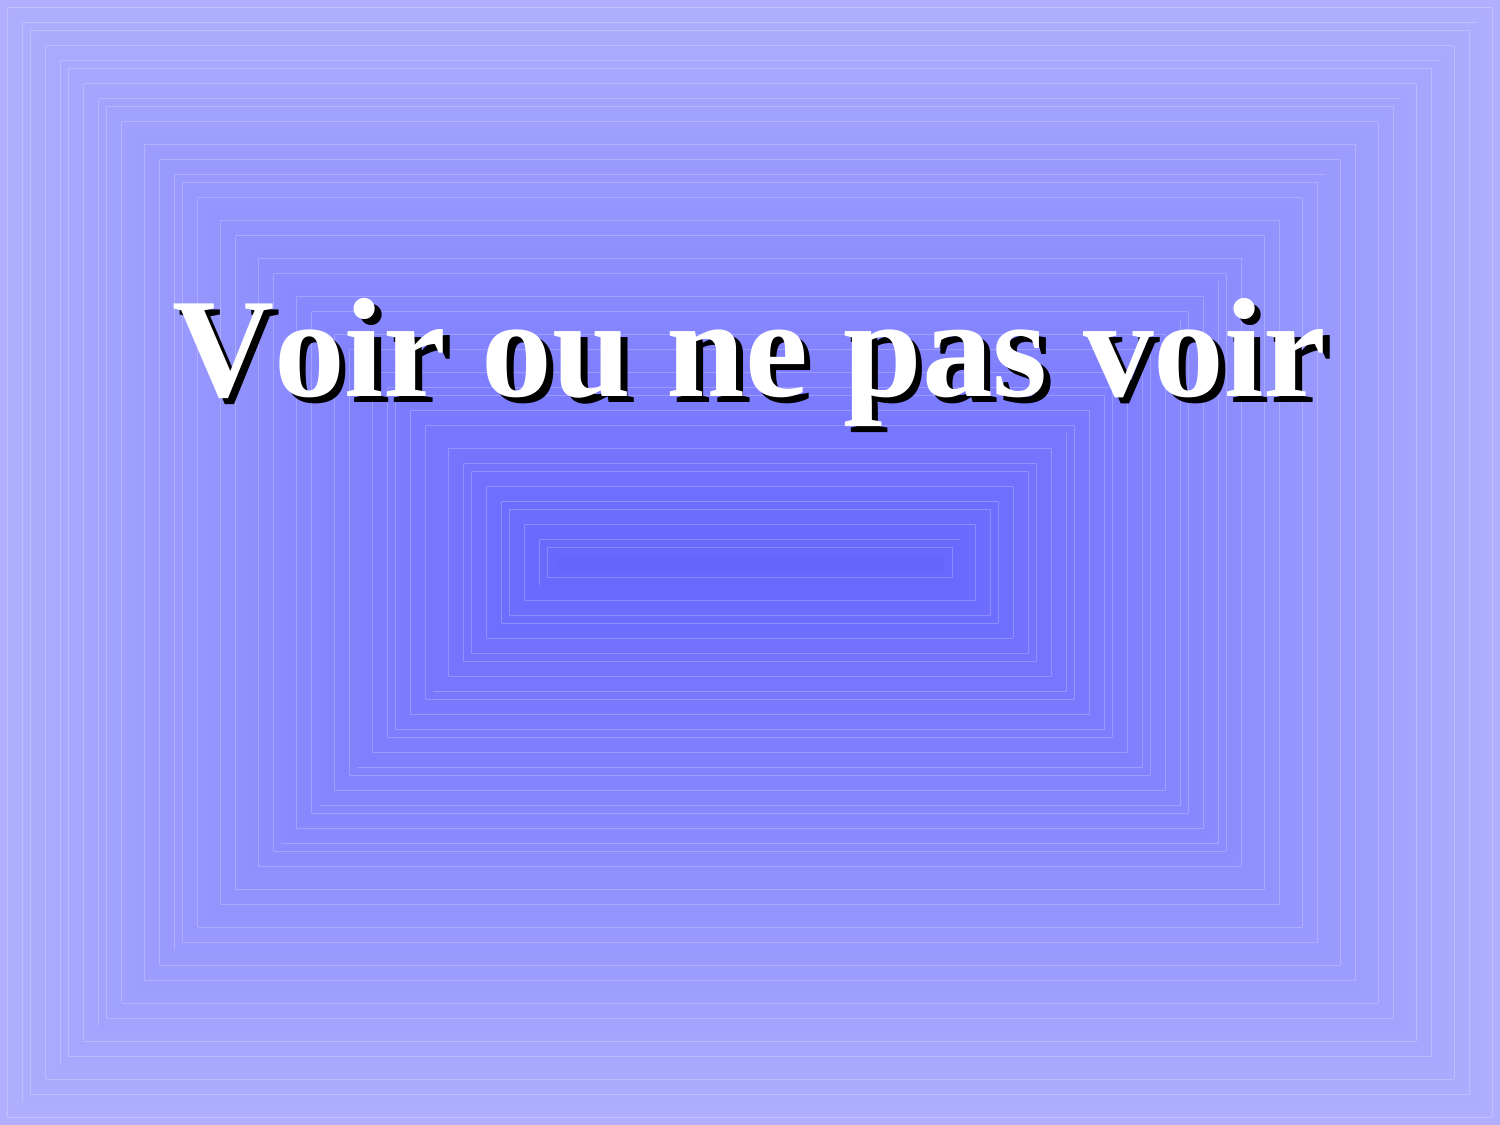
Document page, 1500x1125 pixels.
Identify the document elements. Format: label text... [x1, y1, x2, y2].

title Voir ou ne pas voir [62, 174, 1438, 463]
